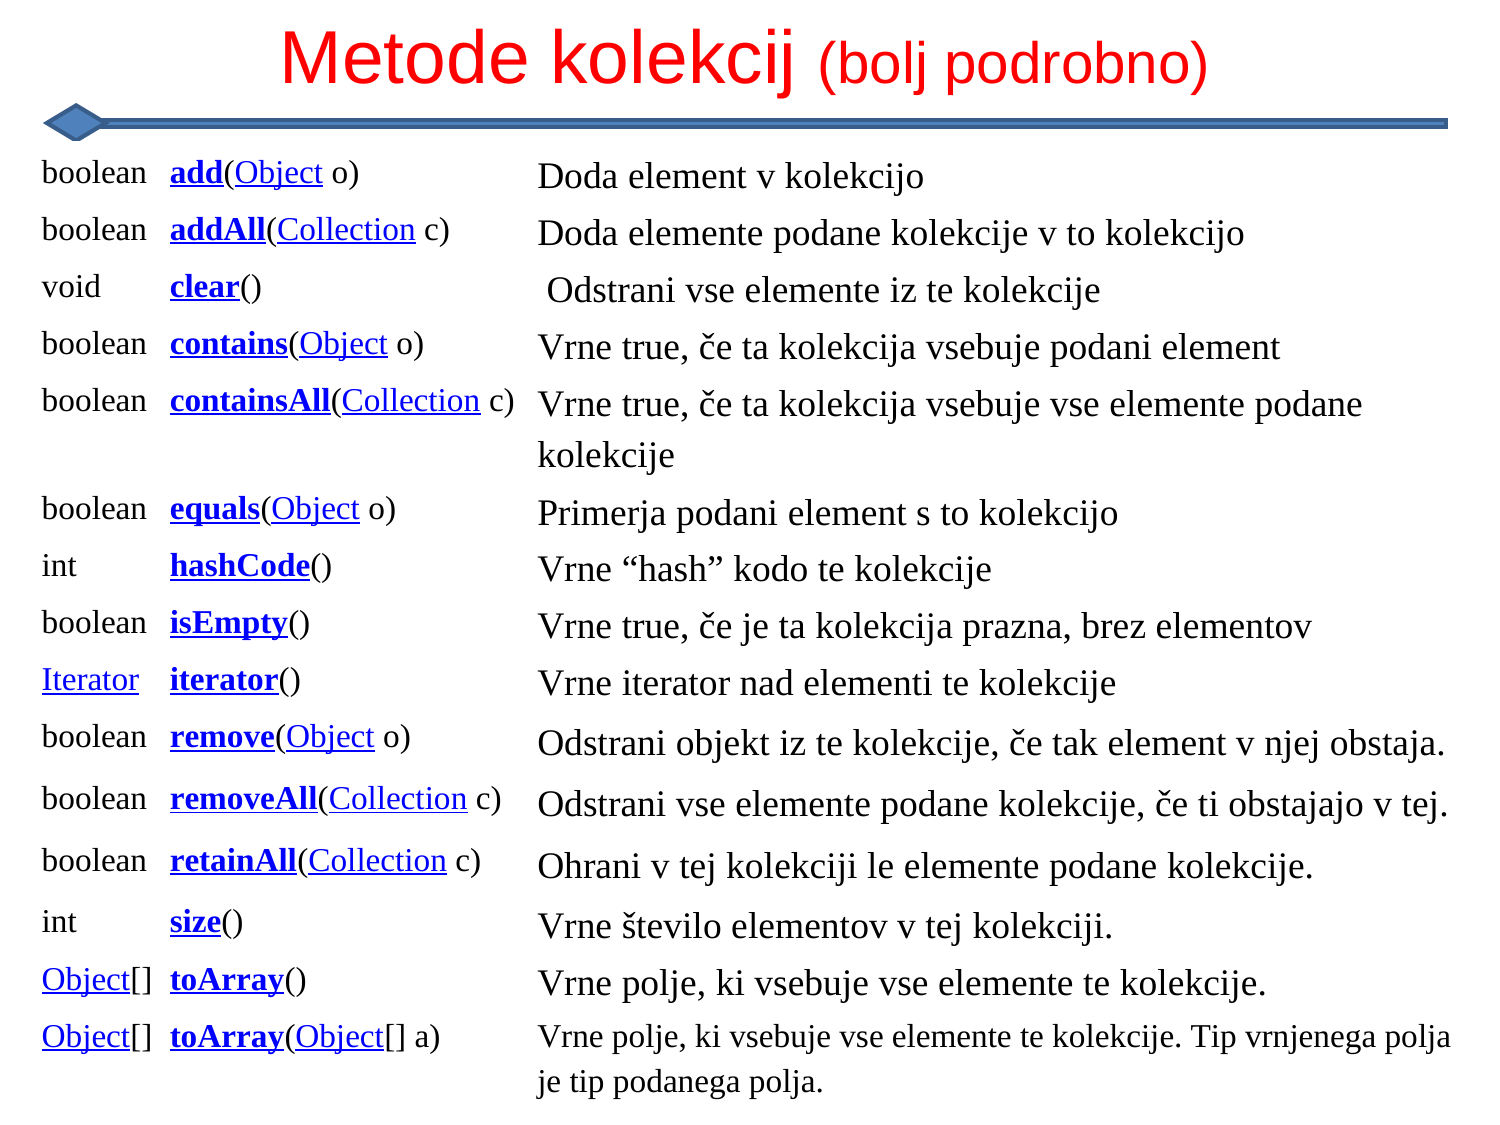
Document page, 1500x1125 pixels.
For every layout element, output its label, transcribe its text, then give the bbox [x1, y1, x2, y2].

table_cell toArray() [167, 948, 535, 1005]
title Metode kolekcij (bolj podrobno) [70, 0, 1421, 108]
table_cell retainAll(Collection c) [167, 829, 535, 891]
table_cell boolean [31, 706, 167, 768]
table_cell size() [167, 891, 535, 948]
table_cell hashCode() [167, 535, 535, 592]
table_cell Vrne “hash” kodo te kolekcije [535, 535, 1484, 592]
table_cell Vrne polje, ki vsebuje vse elemente te kolekcije. Tip vrnjenega polja je tip podanega polja. [535, 1005, 1484, 1102]
table_cell boolean [31, 369, 167, 478]
table_cell Iterator [31, 649, 167, 706]
table_cell boolean [31, 768, 167, 829]
table_cell Vrne true, če ta kolekcija vsebuje podani element [535, 312, 1484, 369]
table_cell remove(Object o) [167, 706, 535, 768]
table_cell void [31, 255, 167, 312]
table_cell Object[] [31, 948, 167, 1005]
table_cell boolean [31, 198, 167, 255]
table_header Doda element v kolekcijo [535, 141, 1484, 198]
table_cell boolean [31, 312, 167, 369]
table_cell Odstrani objekt iz te kolekcije, če tak element v njej obstaja. [535, 706, 1484, 768]
table_cell int [31, 535, 167, 592]
table_cell Doda elemente podane kolekcije v to kolekcijo [535, 198, 1484, 255]
table_cell Vrne iterator nad elementi te kolekcije [535, 649, 1484, 706]
table_cell int [31, 891, 167, 948]
table_cell Odstrani vse elemente iz te kolekcije [535, 255, 1484, 312]
table_cell Object[] [31, 1005, 167, 1102]
table_cell iterator() [167, 649, 535, 706]
table_cell Primerja podani element s to kolekcijo [535, 478, 1484, 535]
table_cell contains(Object o) [167, 312, 535, 369]
table_header boolean [31, 141, 167, 198]
table_header add(Object o) [167, 141, 535, 198]
table_cell Odstrani vse elemente podane kolekcije, če ti obstajajo v tej. [535, 768, 1484, 829]
table_cell removeAll(Collection c) [167, 768, 535, 829]
table_cell equals(Object o) [167, 478, 535, 535]
table_cell boolean [31, 829, 167, 891]
table_cell Vrne polje, ki vsebuje vse elemente te kolekcije. [535, 948, 1484, 1005]
table_cell toArray(Object[] a) [167, 1005, 535, 1102]
table_cell Ohrani v tej kolekciji le elemente podane kolekcije. [535, 829, 1484, 891]
table_cell isEmpty() [167, 592, 535, 649]
table_cell boolean [31, 478, 167, 535]
table_cell Vrne true, če ta kolekcija vsebuje vse elemente podane kolekcije [535, 369, 1484, 478]
table_cell Vrne true, če je ta kolekcija prazna, brez elementov [535, 592, 1484, 649]
table_cell clear() [167, 255, 535, 312]
table_cell addAll(Collection c) [167, 198, 535, 255]
table_cell containsAll(Collection c) [167, 369, 535, 478]
table_cell boolean [31, 592, 167, 649]
table_cell Vrne število elementov v tej kolekciji. [535, 891, 1484, 948]
